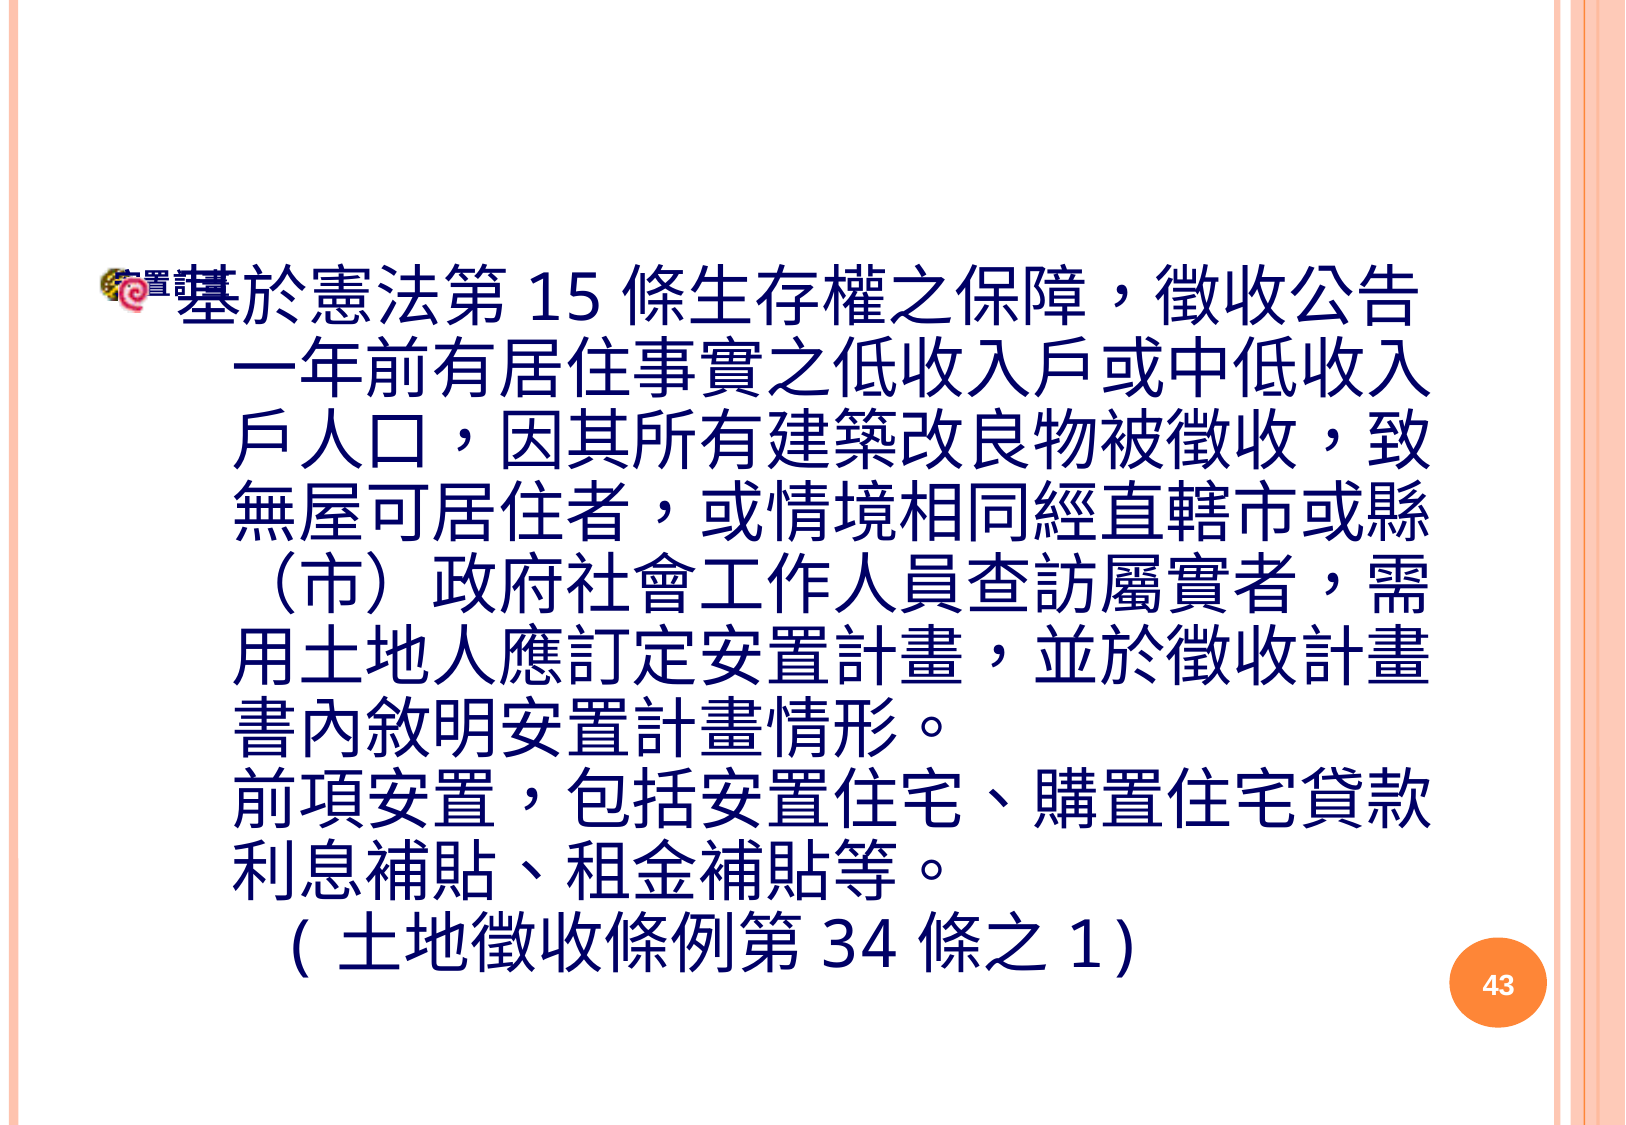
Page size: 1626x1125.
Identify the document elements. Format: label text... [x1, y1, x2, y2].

text_box 基於憲法第15條生存權之保障，徵收公告一年前有居住事實之低收入戶或中低收入戶人口，因其所有建築改良物被徵收，致無屋可居住者，或情境相同經直轄市或縣（市）政府社會工作人員查訪屬實者，需用土地人應訂定安置計畫，並於徵收計畫書內敘明安置計畫情形。 前項安置，包括安置住宅、購置住宅貸款利息補貼、租金補貼等。 (土地徵收條例第34條之1) [104, 255, 1497, 917]
text_box [1444, 940, 1553, 1027]
list 安置計畫 [44, 125, 1522, 303]
